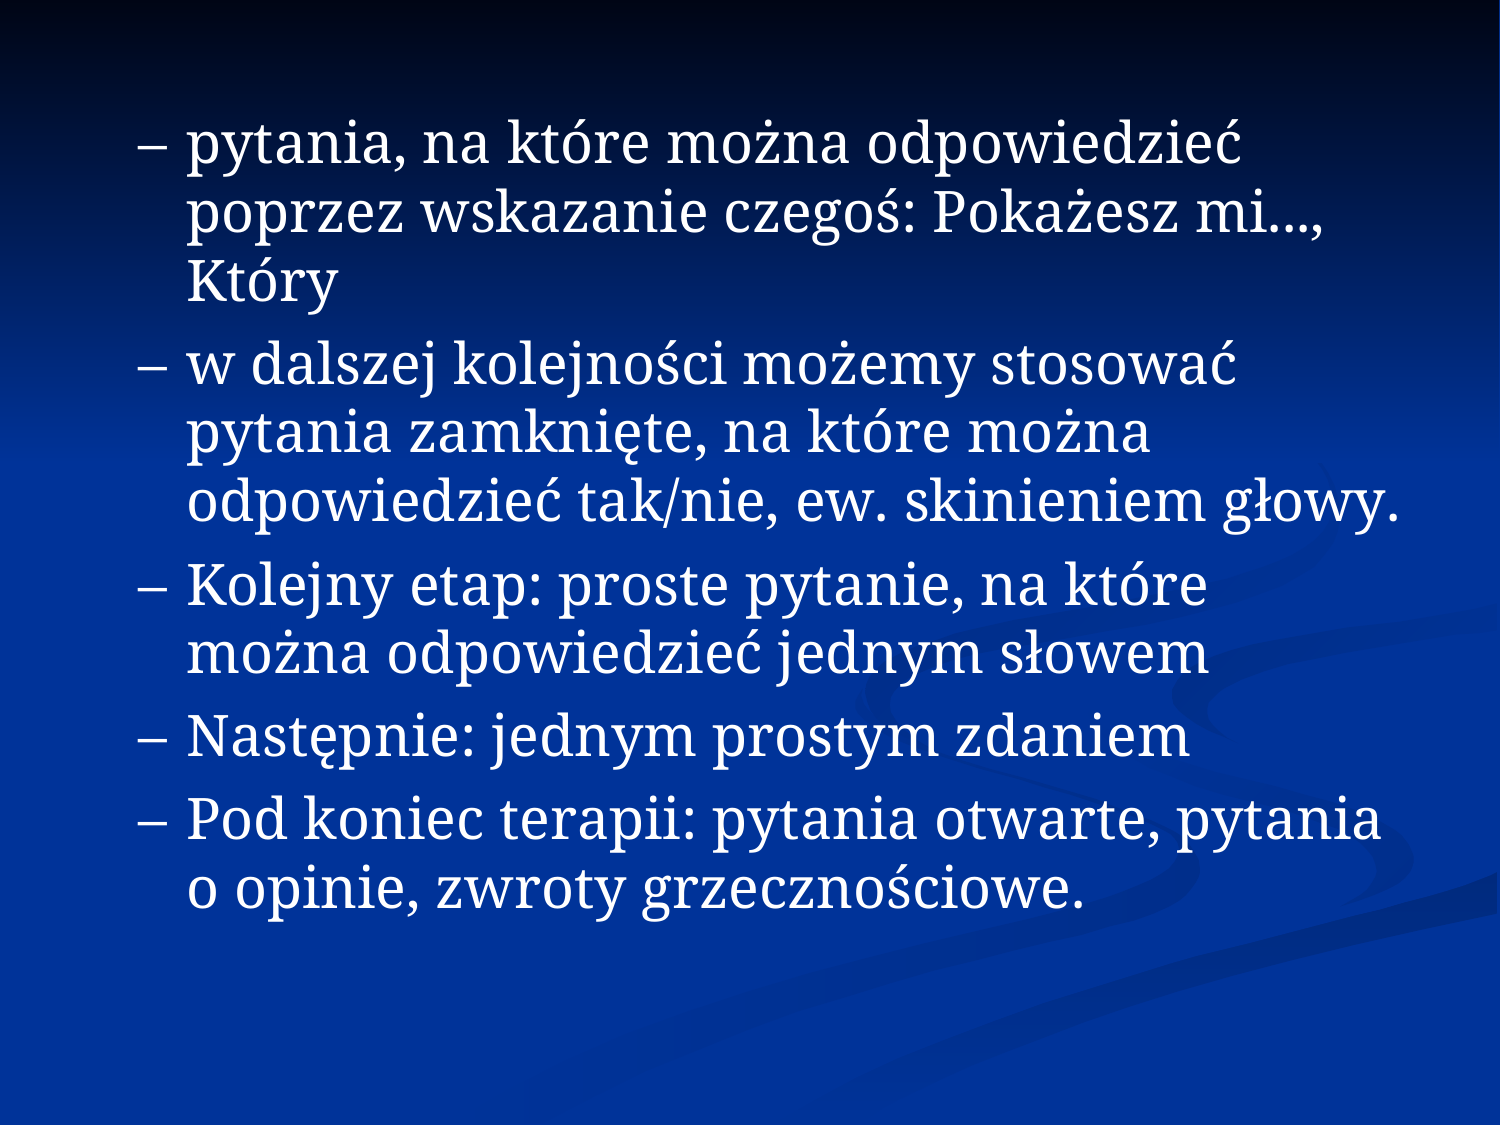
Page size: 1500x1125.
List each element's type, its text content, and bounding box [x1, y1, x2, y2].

list – pytania, na które można odpowiedzieć poprzez wskazanie czegoś: Pokażesz mi..., Który – w dalszej kolejności możemy stosować pytania zamknięte, na które można odpowiedzieć tak/nie, ew. skinieniem głowy. – Kolejny etap: proste pytanie, na które można odpowiedzieć jednym słowem – Następnie: jednym prostym zdaniem – Pod koniec terapii: pytania otwarte, pytania o opinie, zwroty grzecznościowe. [75, 98, 1425, 1005]
